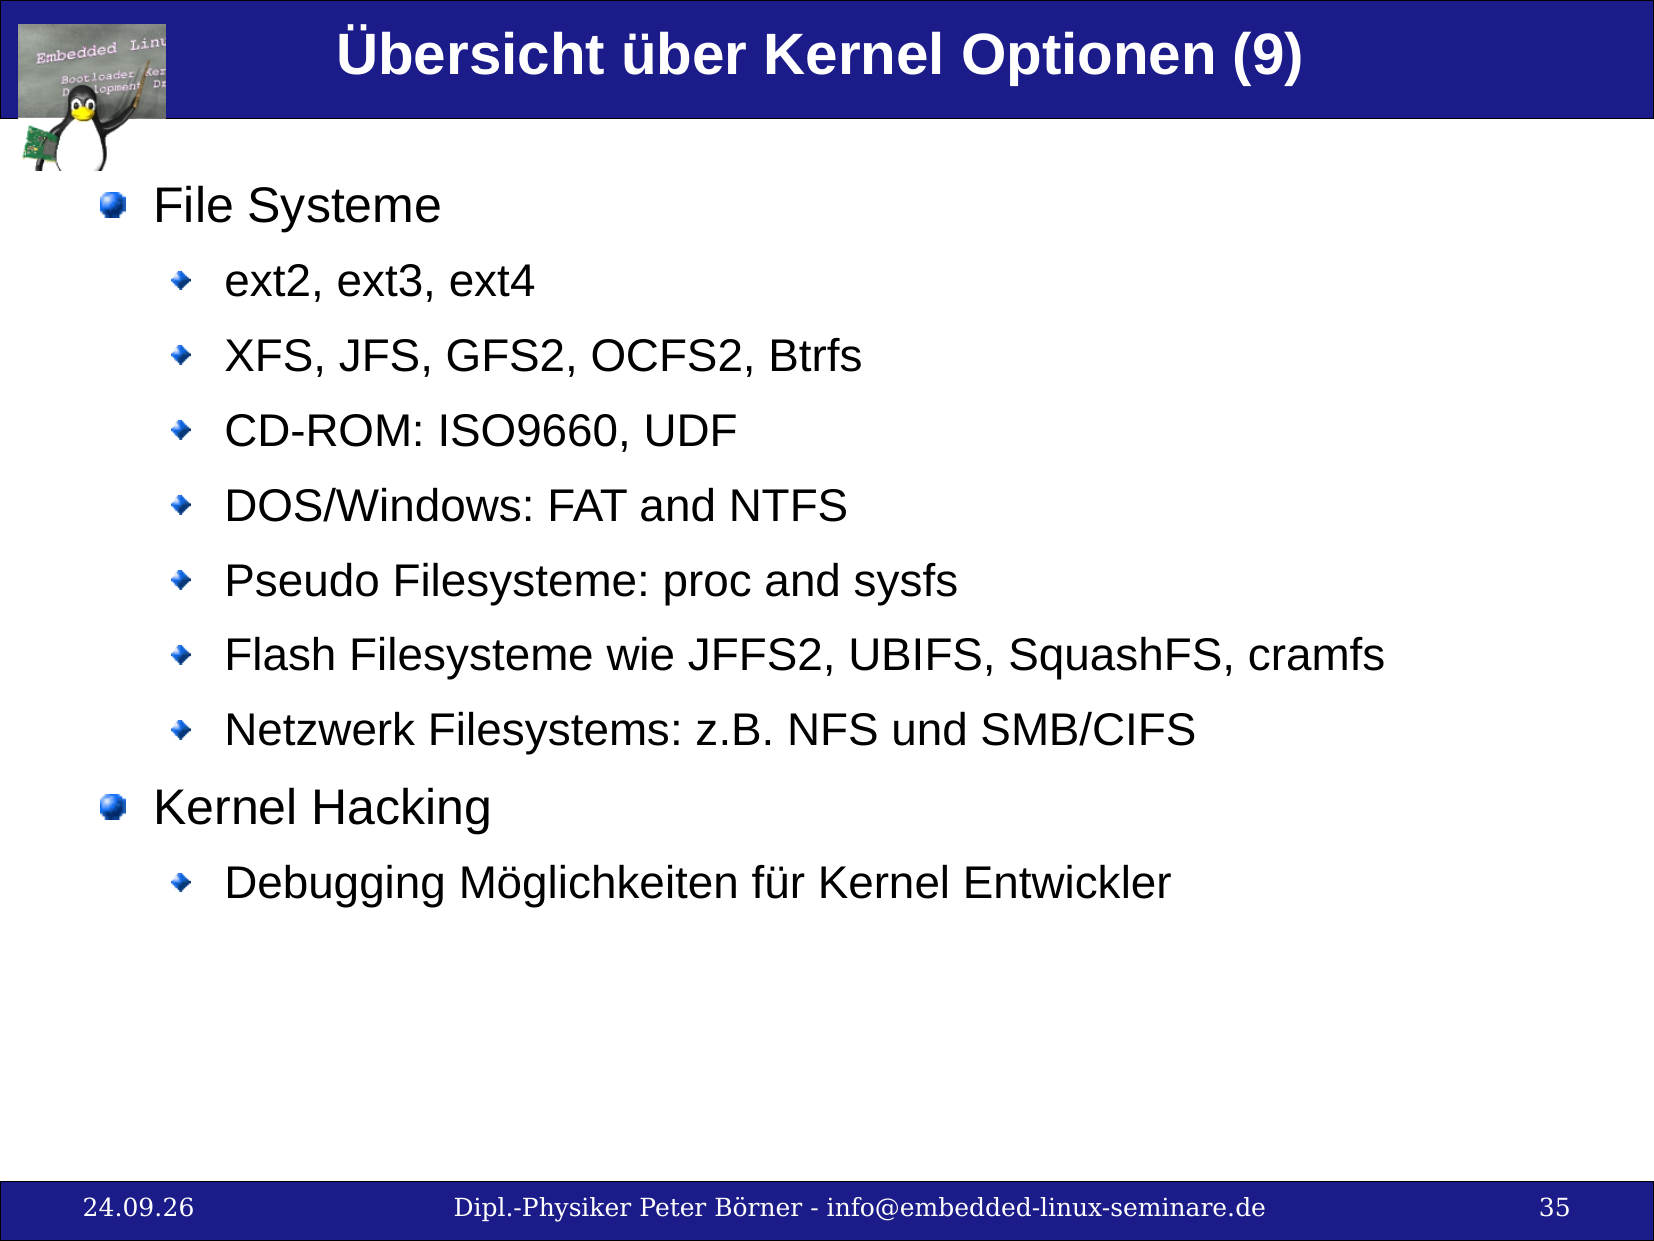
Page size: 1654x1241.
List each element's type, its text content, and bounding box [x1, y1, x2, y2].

title Übersicht über Kernel Optionen (9) [76, 19, 1565, 89]
list File Systeme ext2, ext3, ext4 XFS, JFS, GFS2, OCFS2, Btrfs CD-ROM: ISO9660, UDF DOS/Windows: FAT and NTFS Pseudo Filesysteme: proc and sysfs Flash Filesysteme wie JFFS2, UBIFS, SquashFS, cramfs Netzwerk Filesystems: z.B. NFS und SMB/CIFS Kernel Hacking Debugging Möglichkeiten für Kernel Entwickler [82, 177, 1571, 1148]
picture [18, 24, 166, 171]
